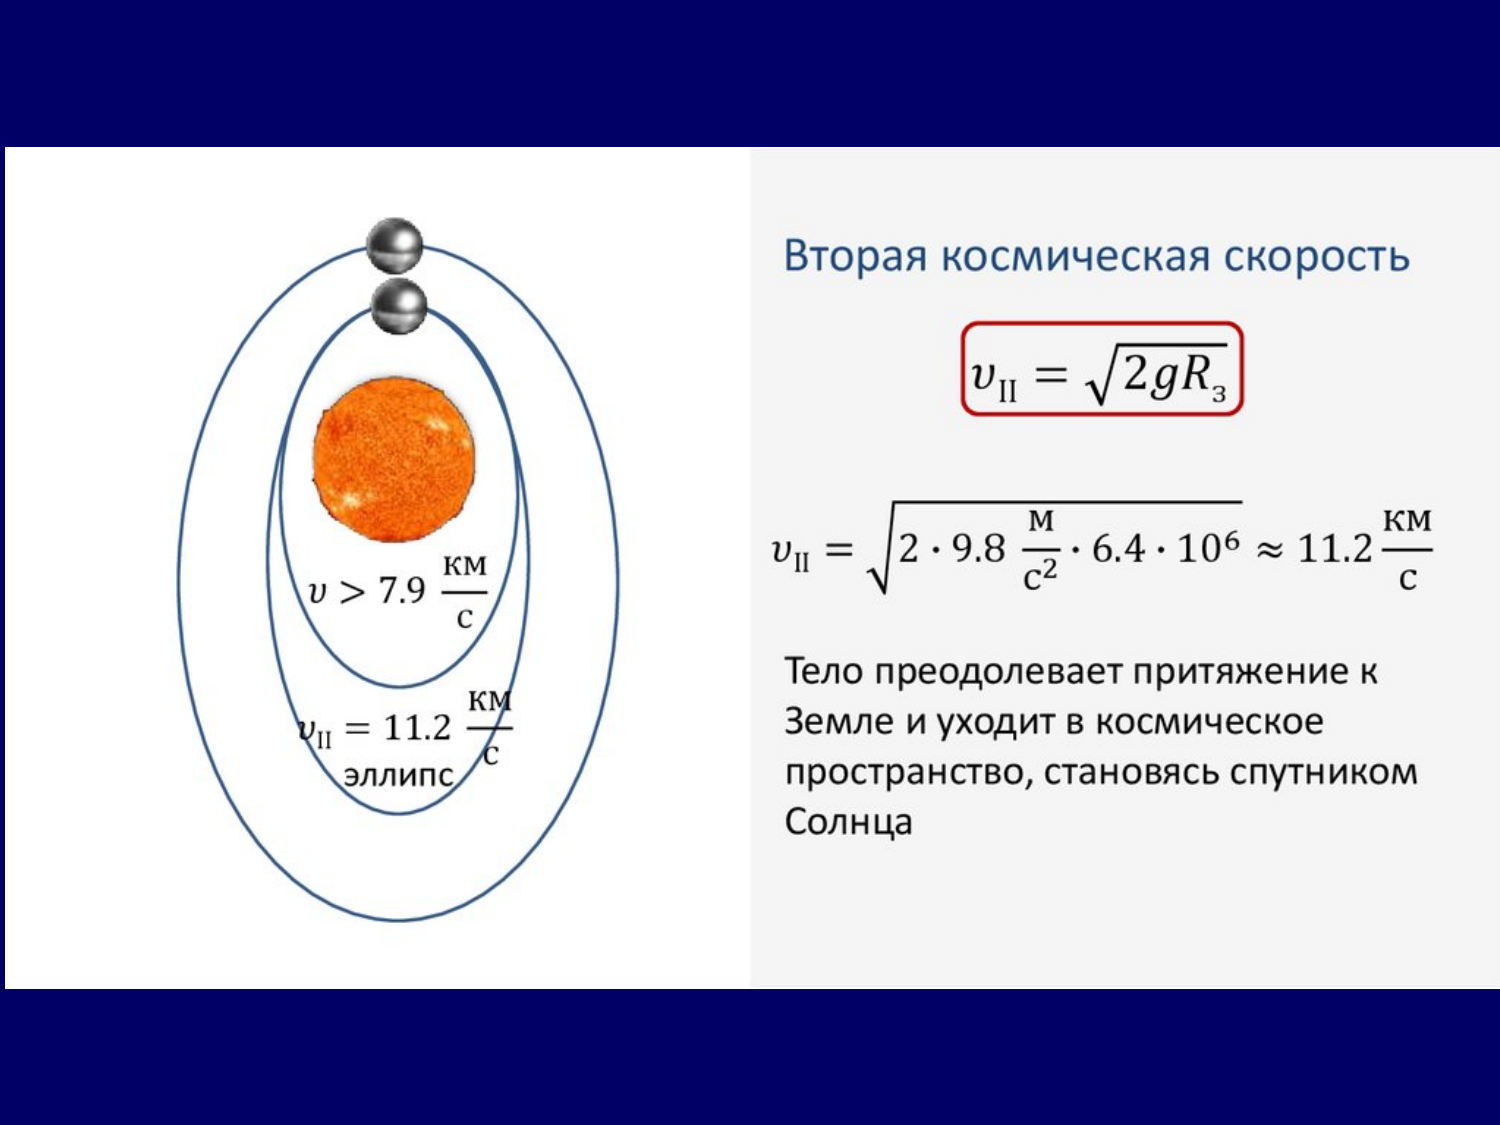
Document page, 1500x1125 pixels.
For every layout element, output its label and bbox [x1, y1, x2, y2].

picture [5, 147, 1500, 989]
